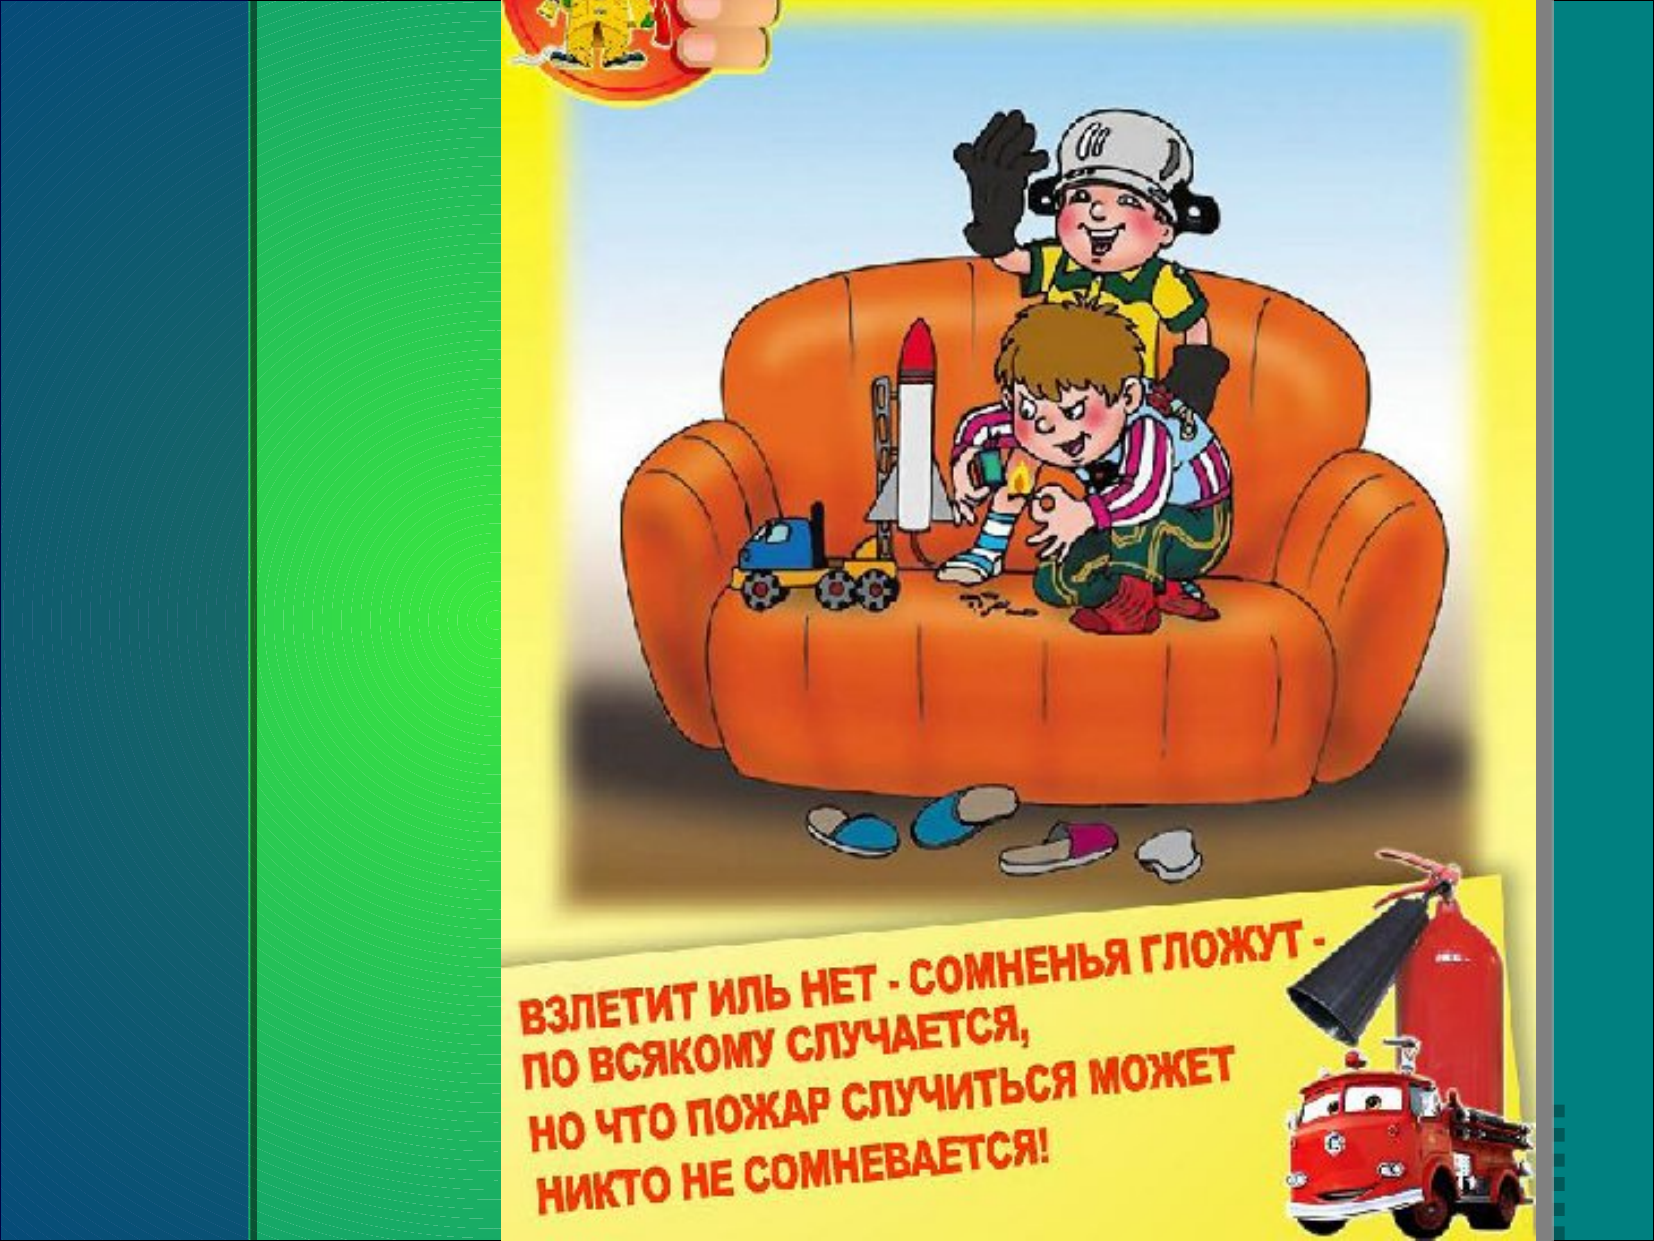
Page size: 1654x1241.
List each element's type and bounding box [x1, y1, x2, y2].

picture [501, 0, 1536, 1241]
